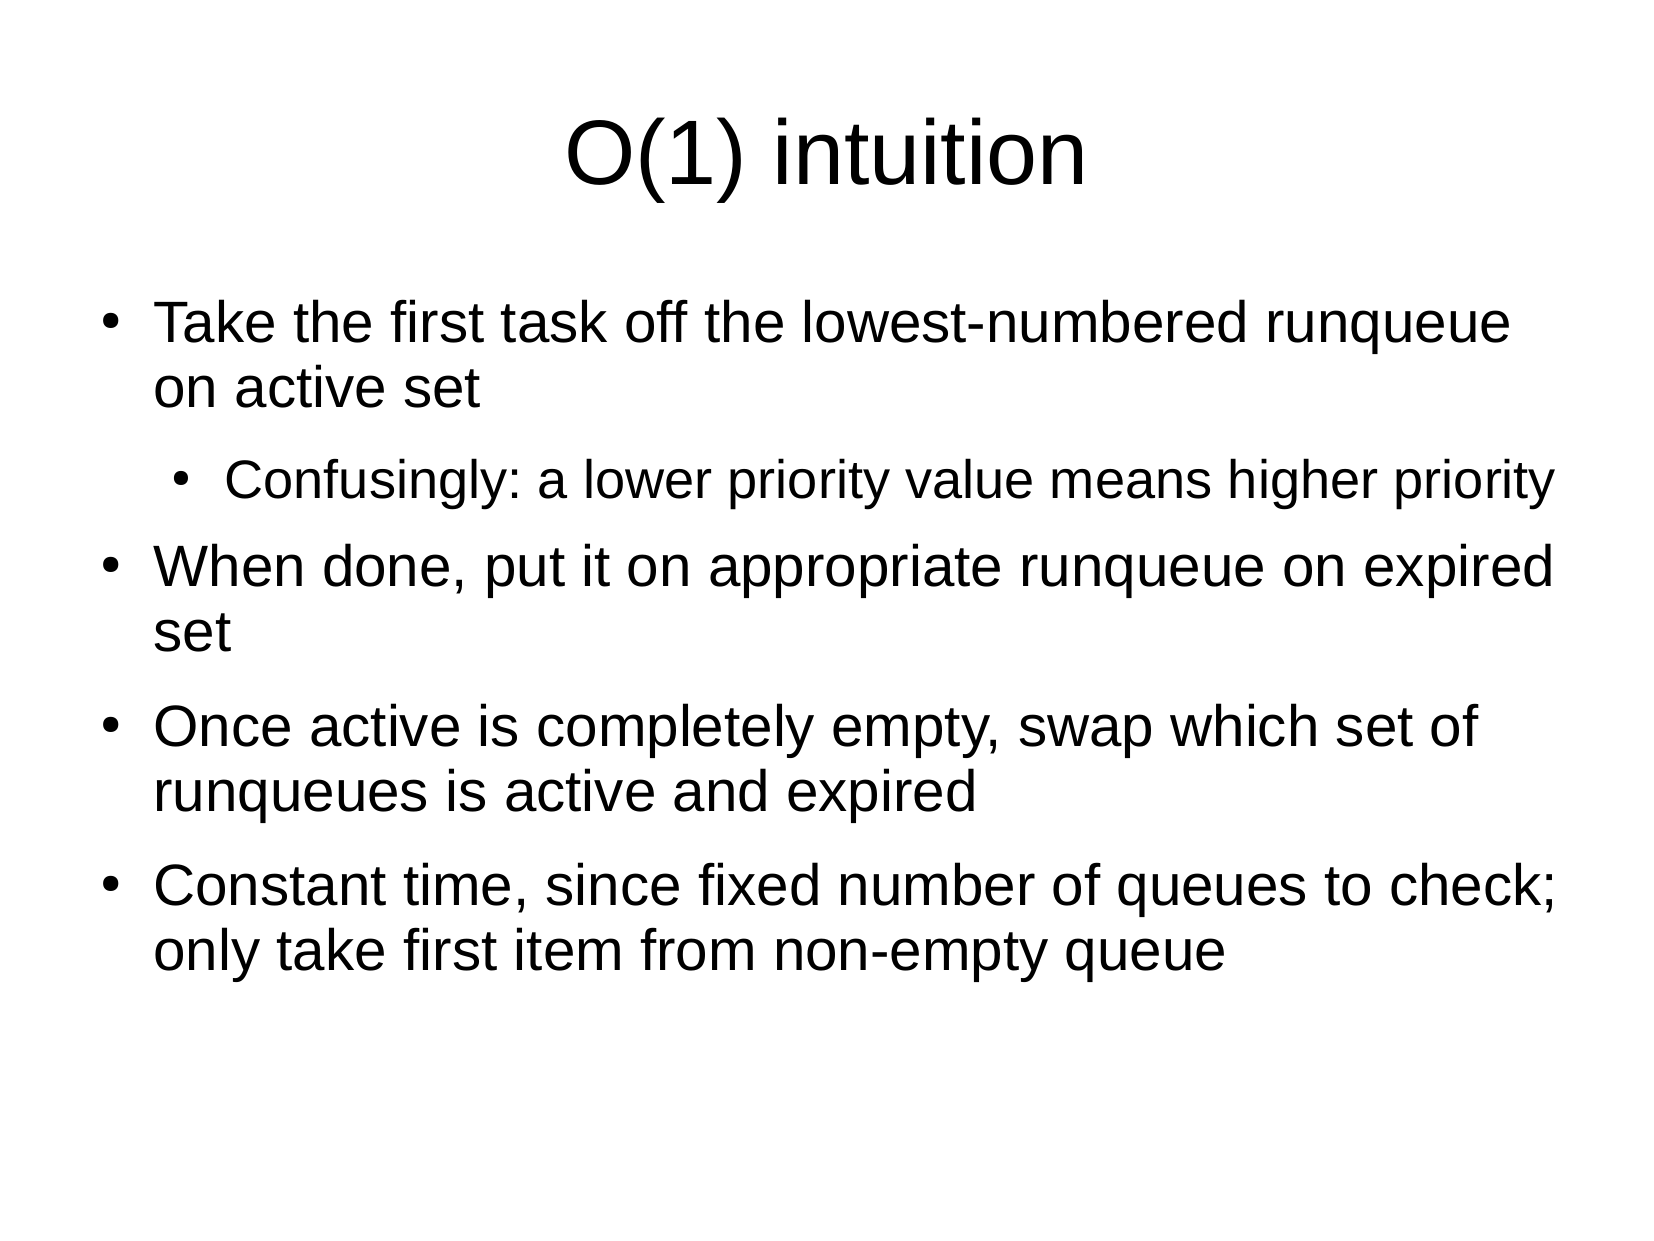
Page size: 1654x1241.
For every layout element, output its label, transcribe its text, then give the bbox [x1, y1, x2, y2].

title O(1) intuition [82, 49, 1571, 257]
list Take the first task off the lowest-numbered runqueue on active set Confusingly: a lower priority value means higher priority When done, put it on appropriate runqueue on expired set Once active is completely empty, swap which set of runqueues is active and expired Constant time, since fixed number of queues to check; only take first item from non-empty queue [82, 290, 1571, 1010]
